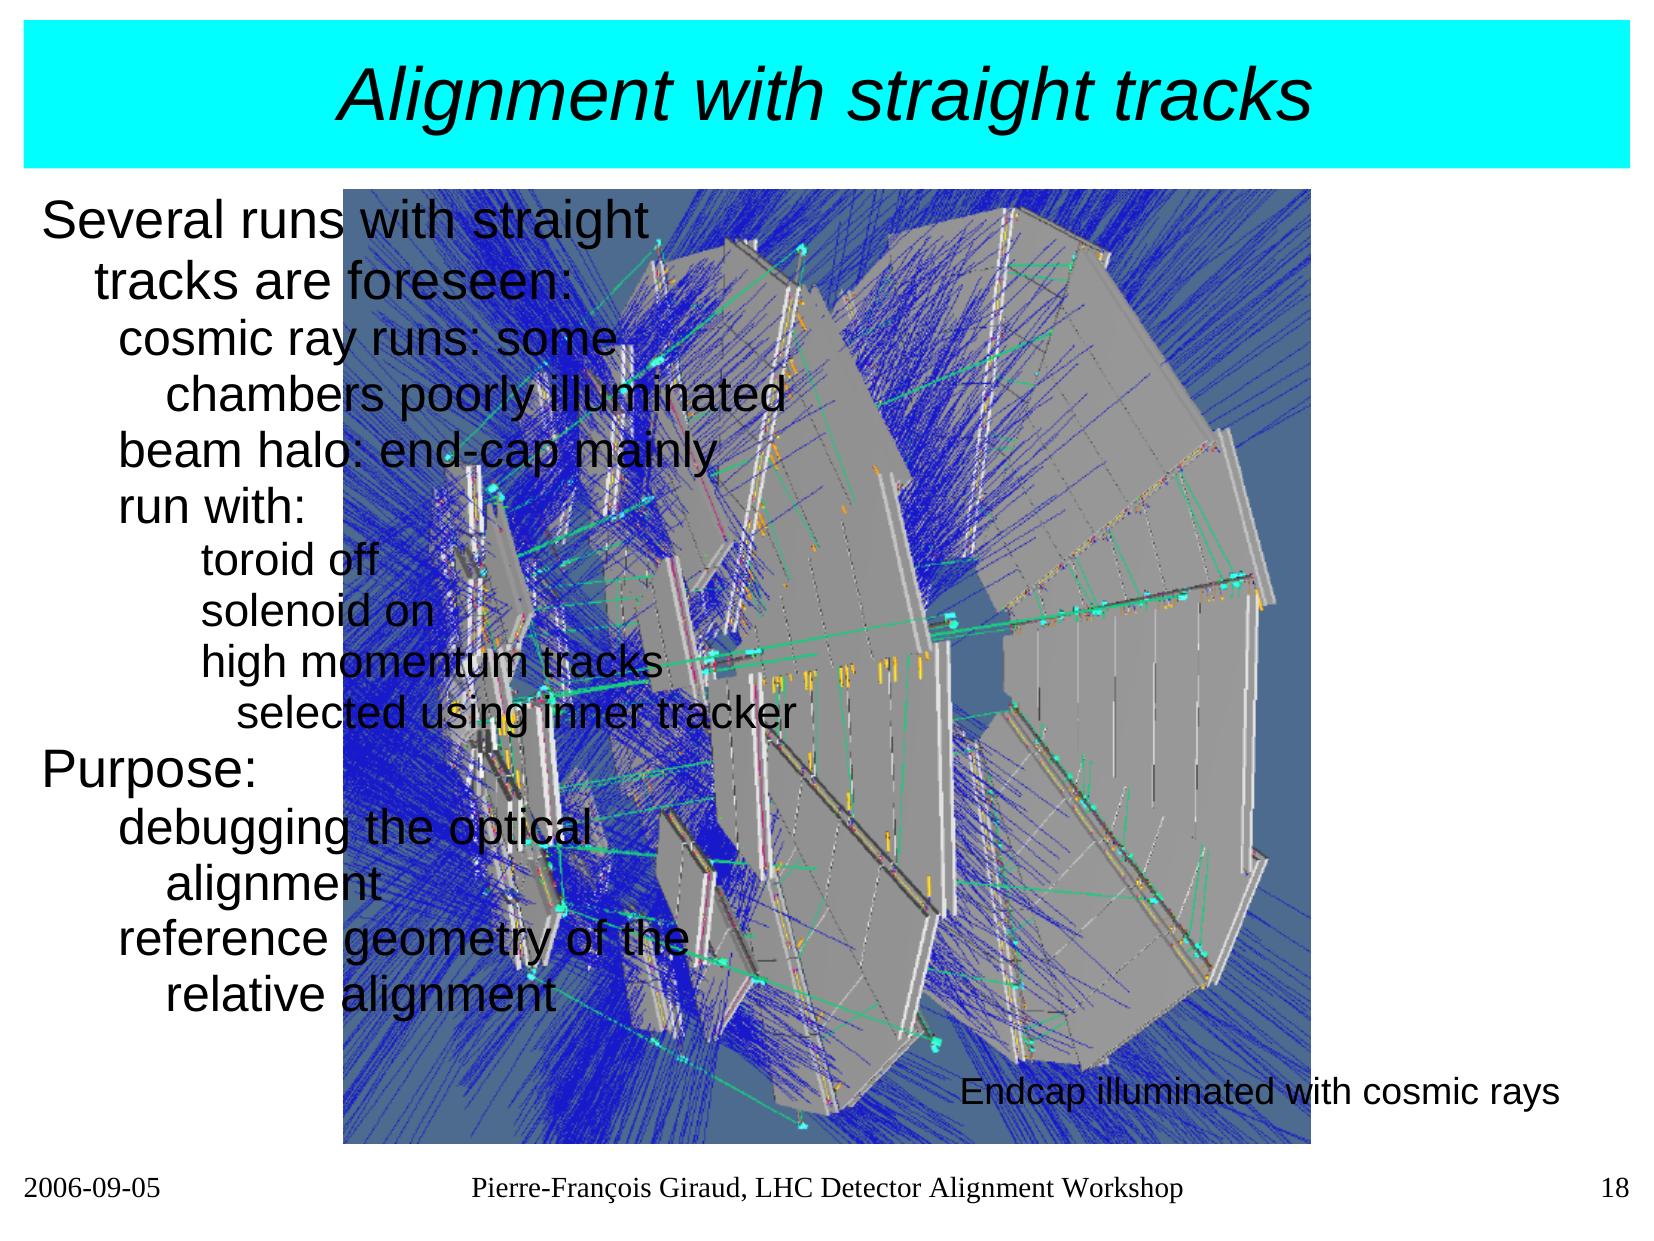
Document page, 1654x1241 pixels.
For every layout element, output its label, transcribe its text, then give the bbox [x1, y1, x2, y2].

title Alignment with straight tracks [23, 20, 1630, 169]
picture [349, 189, 1631, 1144]
list Several runs with straight tracks are foreseen: cosmic ray runs: some chambers poorly illuminated beam halo: end-cap mainly run with: toroid off solenoid on high momentum tracks selected using inner tracker Purpose: debugging the optical alignment reference geometry of the relative alignment [23, 189, 808, 1130]
text_box Endcap illuminated with cosmic rays [944, 1062, 1576, 1125]
